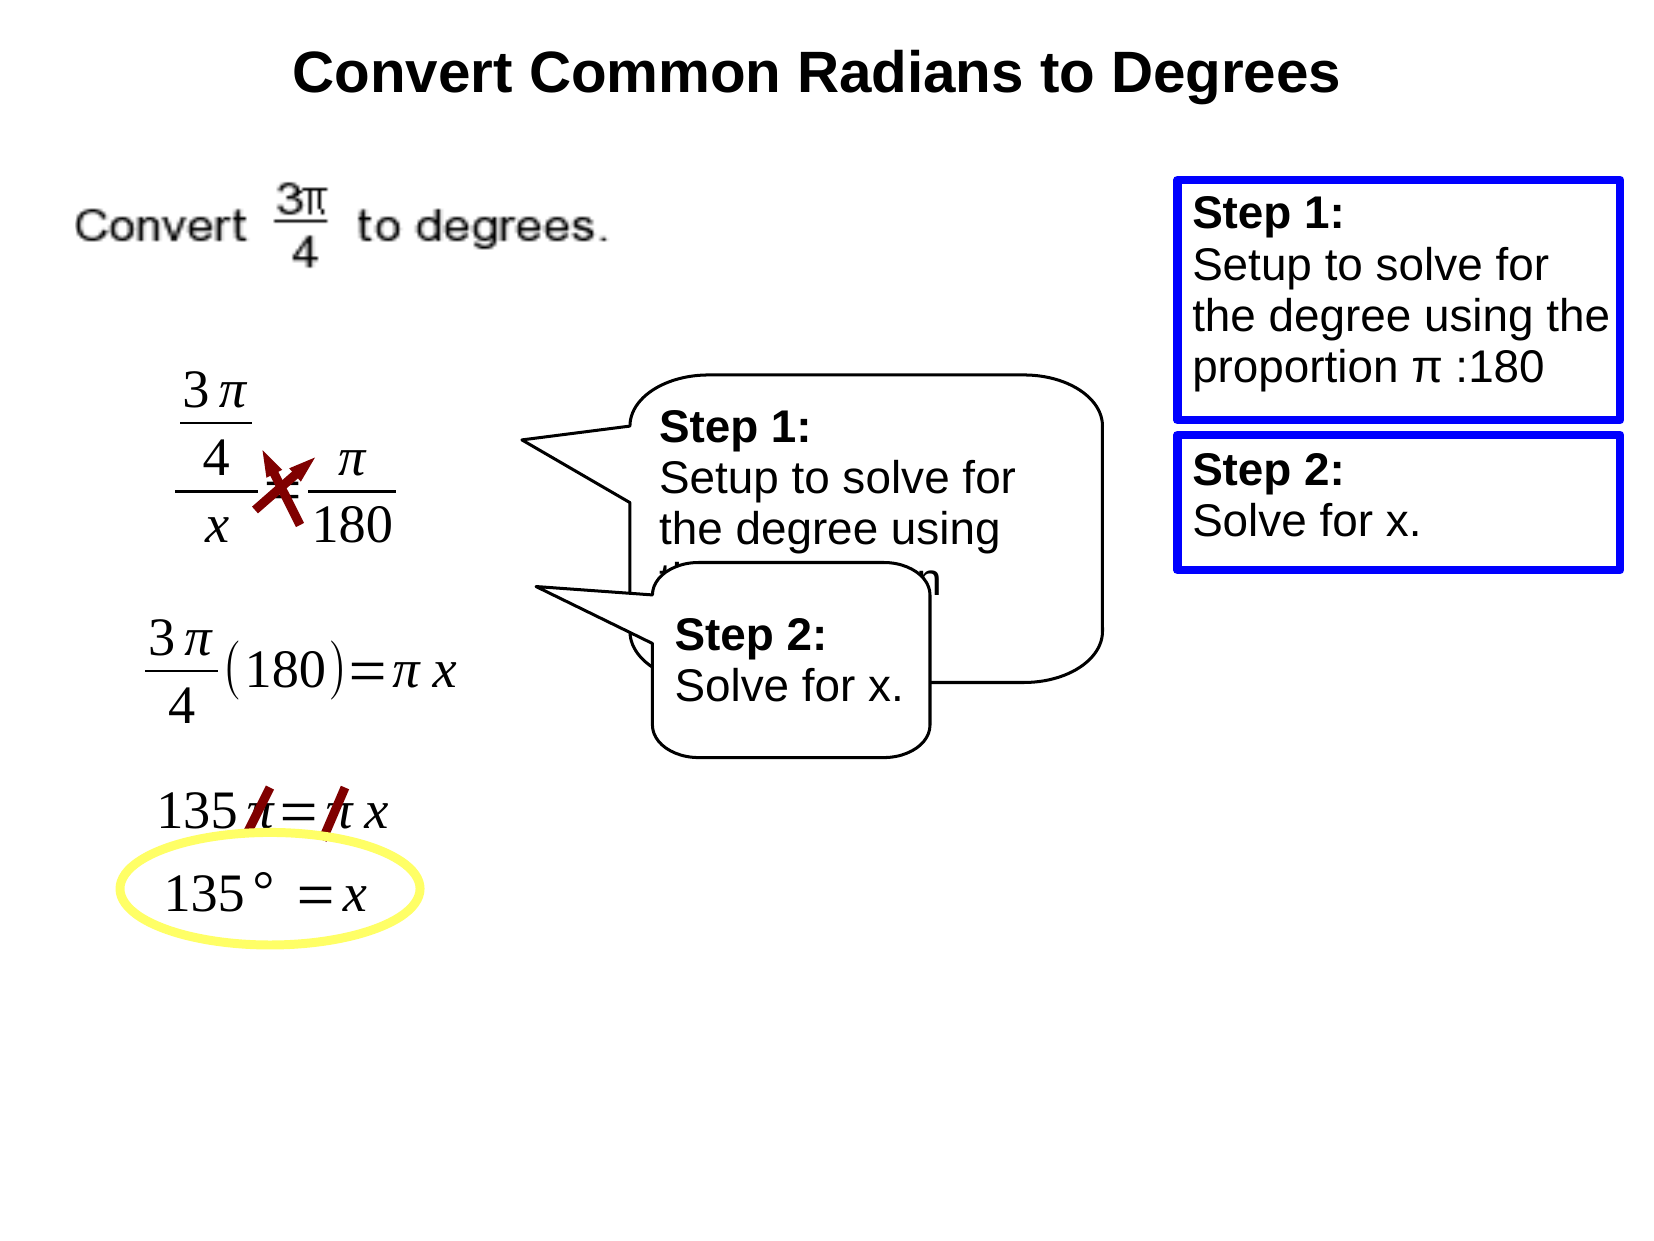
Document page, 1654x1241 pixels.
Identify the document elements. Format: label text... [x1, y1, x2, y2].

text_box Step 1: Setup to solve for the degree using the proportion π :180 Step 2: Solve for x. [1177, 180, 1636, 1241]
chart [166, 359, 406, 556]
text_box Step 1: Setup to solve for the degree using the proportion π :180 Step 2: Solve for x. [1182, 184, 1616, 416]
chart [150, 780, 397, 841]
text_box Convert Common Radians to Degrees [45, 32, 1591, 181]
text_box Step 2: Solve for x. [536, 562, 931, 758]
text_box Step 1: Setup to solve for the degree using the proportion π :180 [521, 374, 1103, 683]
chart [222, 837, 318, 841]
chart [157, 860, 376, 923]
picture [75, 181, 638, 308]
chart [136, 607, 466, 736]
text_box Step 1: Setup to solve for the degree using the proportion π :180 Step 2: Solve for x. [1182, 439, 1616, 566]
